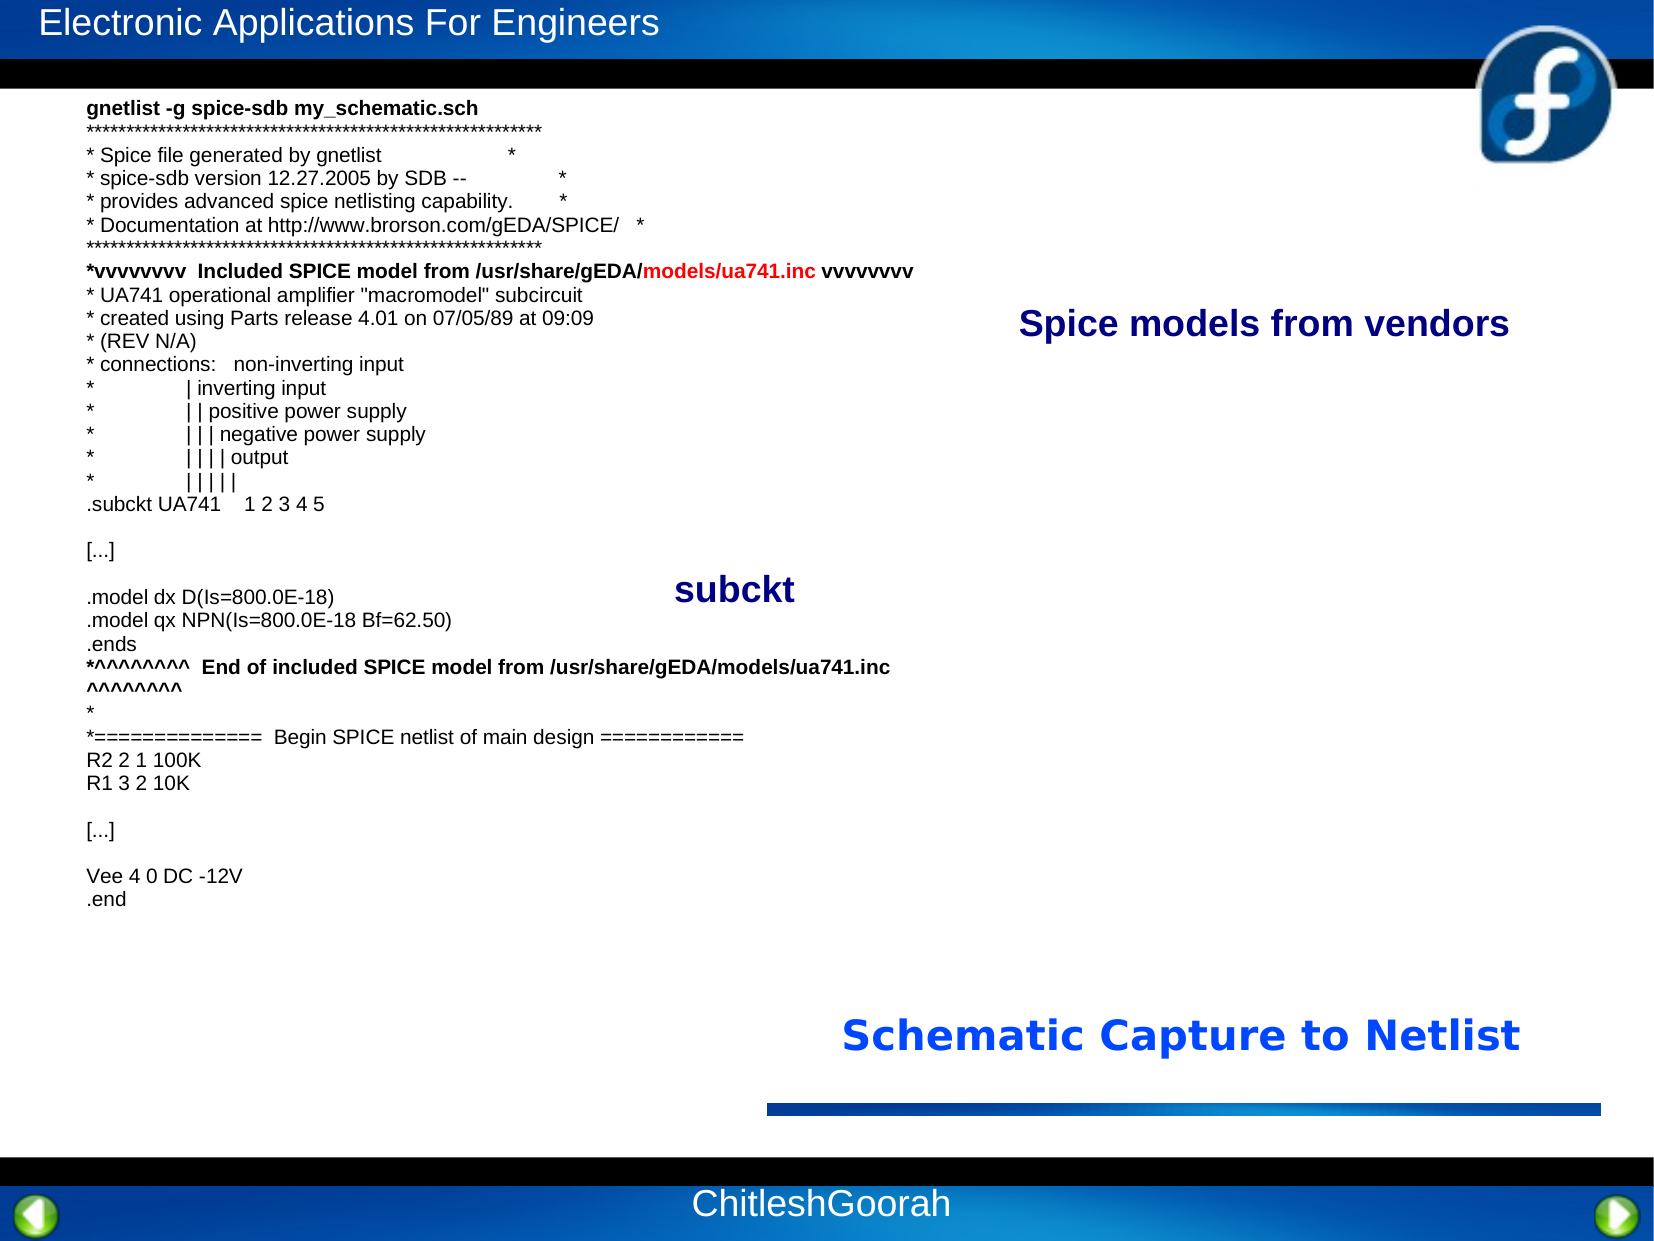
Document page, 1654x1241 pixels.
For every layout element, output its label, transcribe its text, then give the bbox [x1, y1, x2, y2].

picture [767, 1103, 1601, 1116]
text_box subckt [659, 561, 808, 633]
text_box Spice models from vendors [1003, 295, 1517, 367]
picture [0, 1186, 957, 1241]
picture [0, 0, 1654, 266]
picture [936, 1186, 1654, 1241]
text_box Schematic Capture to Netlist [826, 1003, 1537, 1068]
picture [914, 1206, 924, 1210]
picture [936, 1198, 945, 1213]
text_box gnetlist -g spice-sdb my_schematic.sch ********************************************************* * Spice file generated by gnetlist * * spice-sdb version 12.27.2005 by SDB -- * * provides advanced spice netlisting capability. * * Documentation at http://www.brorson.com/gEDA/SPICE/ * ********************************************************* *vvvvvvvv Included SPICE model from /usr/share/gEDA/models/ua741.inc vvvvvvvv * UA741 operational amplifier "macromodel" subcircuit * created using Parts release 4.01 on 07/05/89 at 09:09 * (REV N/A) * connections: non-inverting input * | inverting input * | | positive power supply * | | | negative power supply * | | | | output * | | | | | .subckt UA741 1 2 3 4 5 [...] .model dx D(Is=800.0E-18) .model qx NPN(Is=800.0E-18 Bf=62.50) .ends *^^^^^^^^ End of included SPICE model from /usr/share/gEDA/models/ua741.inc ^^^^^^^^ * *============== Begin SPICE netlist of main design ============ R2 2 1 100K R1 3 2 10K [...] Vee 4 0 DC -12V .end [71, 89, 975, 1192]
